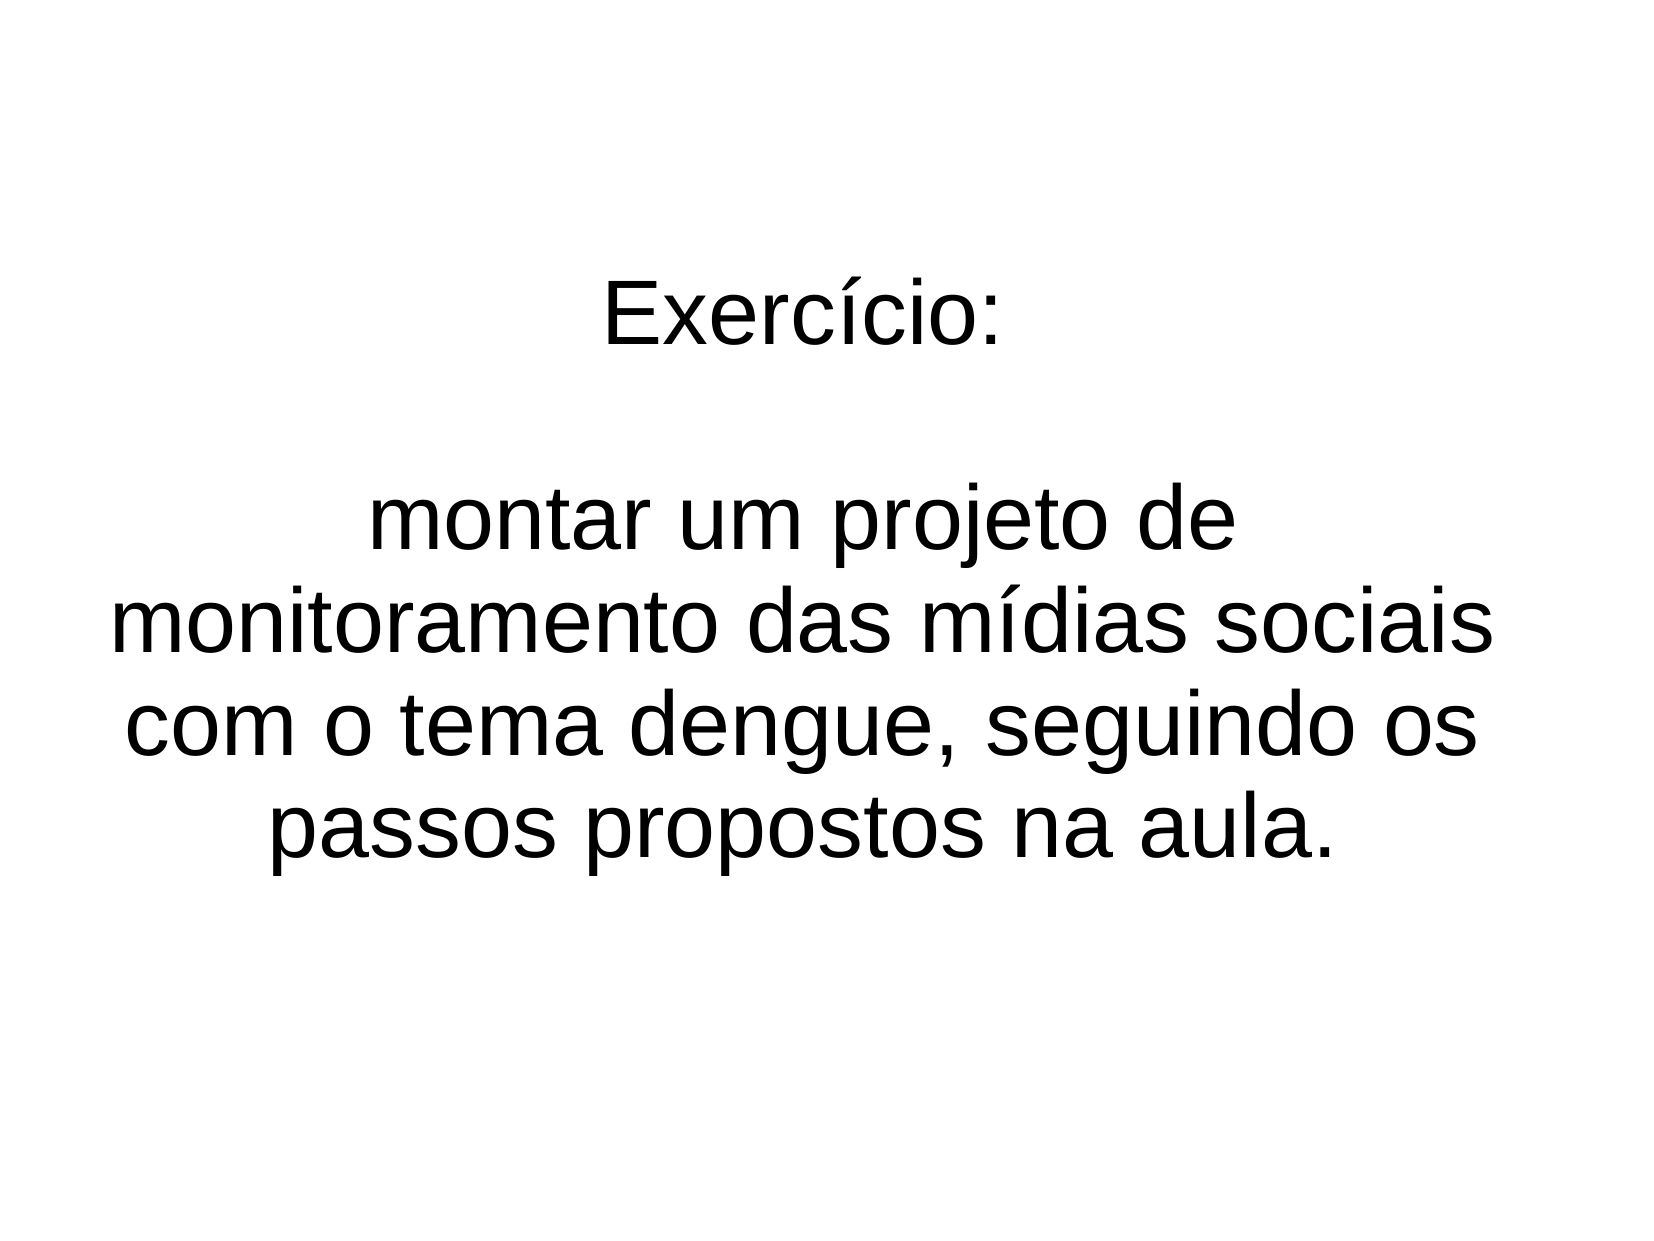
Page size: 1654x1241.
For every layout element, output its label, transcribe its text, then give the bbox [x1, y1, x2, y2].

title Exercício: montar um projeto de monitoramento das mídias sociais com o tema dengue, seguindo os passos propostos na aula. [59, 260, 1548, 981]
